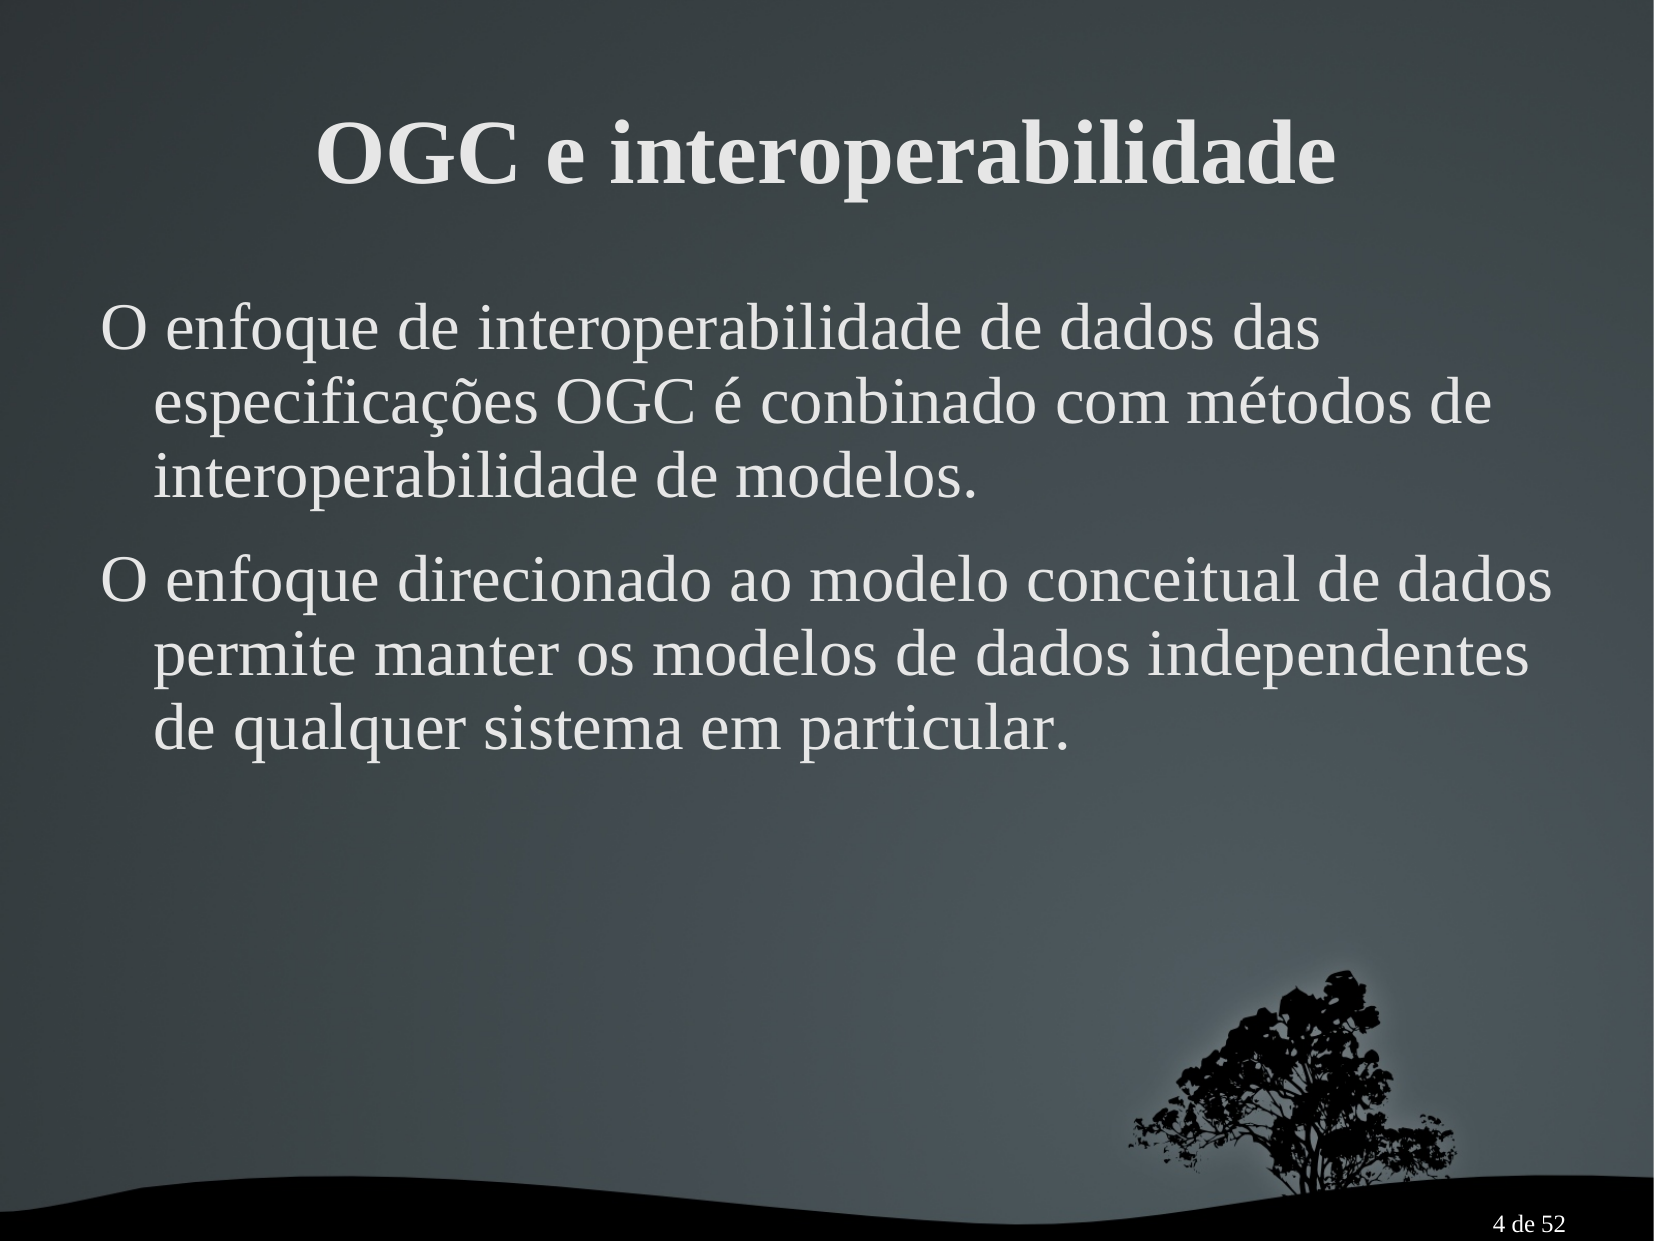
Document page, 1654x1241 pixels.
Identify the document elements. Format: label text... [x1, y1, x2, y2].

picture [0, 0, 1654, 1241]
list O enfoque de interoperabilidade de dados das especificações OGC é conbinado com métodos de interoperabilidade de modelos. O enfoque direcionado ao modelo conceitual de dados permite manter os modelos de dados independentes de qualquer sistema em particular. [82, 290, 1571, 1109]
title OGC e interoperabilidade [82, 49, 1571, 257]
